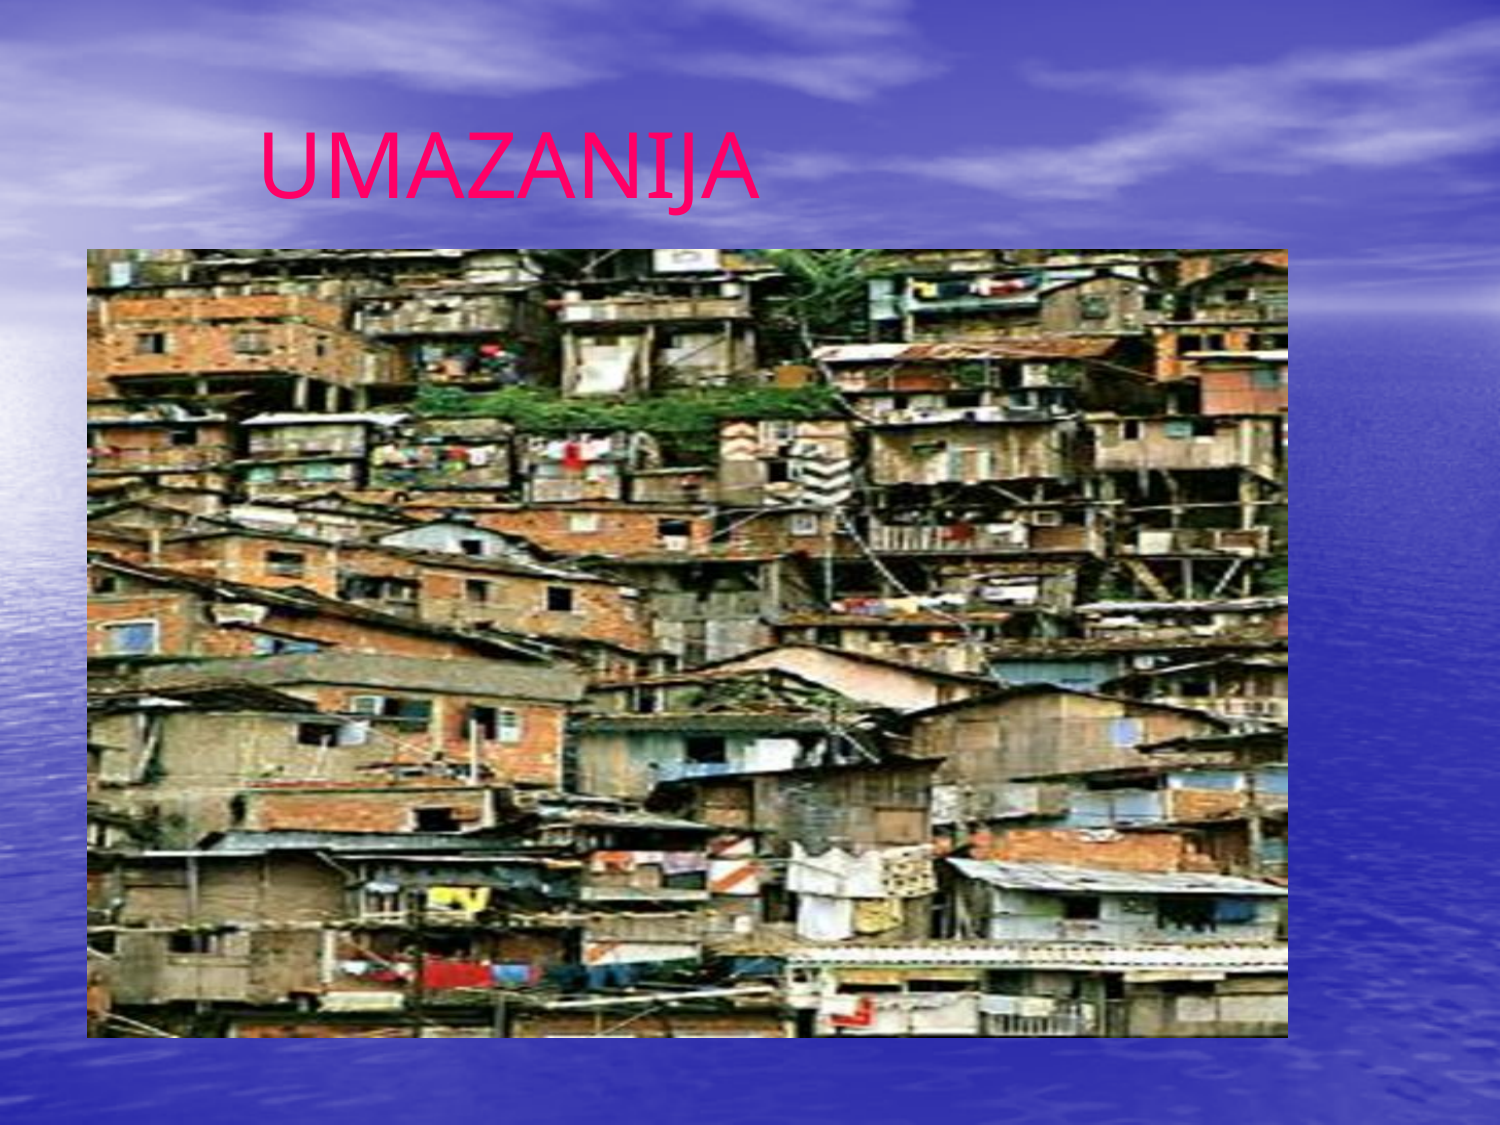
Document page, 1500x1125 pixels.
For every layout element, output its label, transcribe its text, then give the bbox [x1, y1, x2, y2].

picture [0, 0, 1500, 1125]
title UMAZANIJA [75, 47, 1425, 275]
